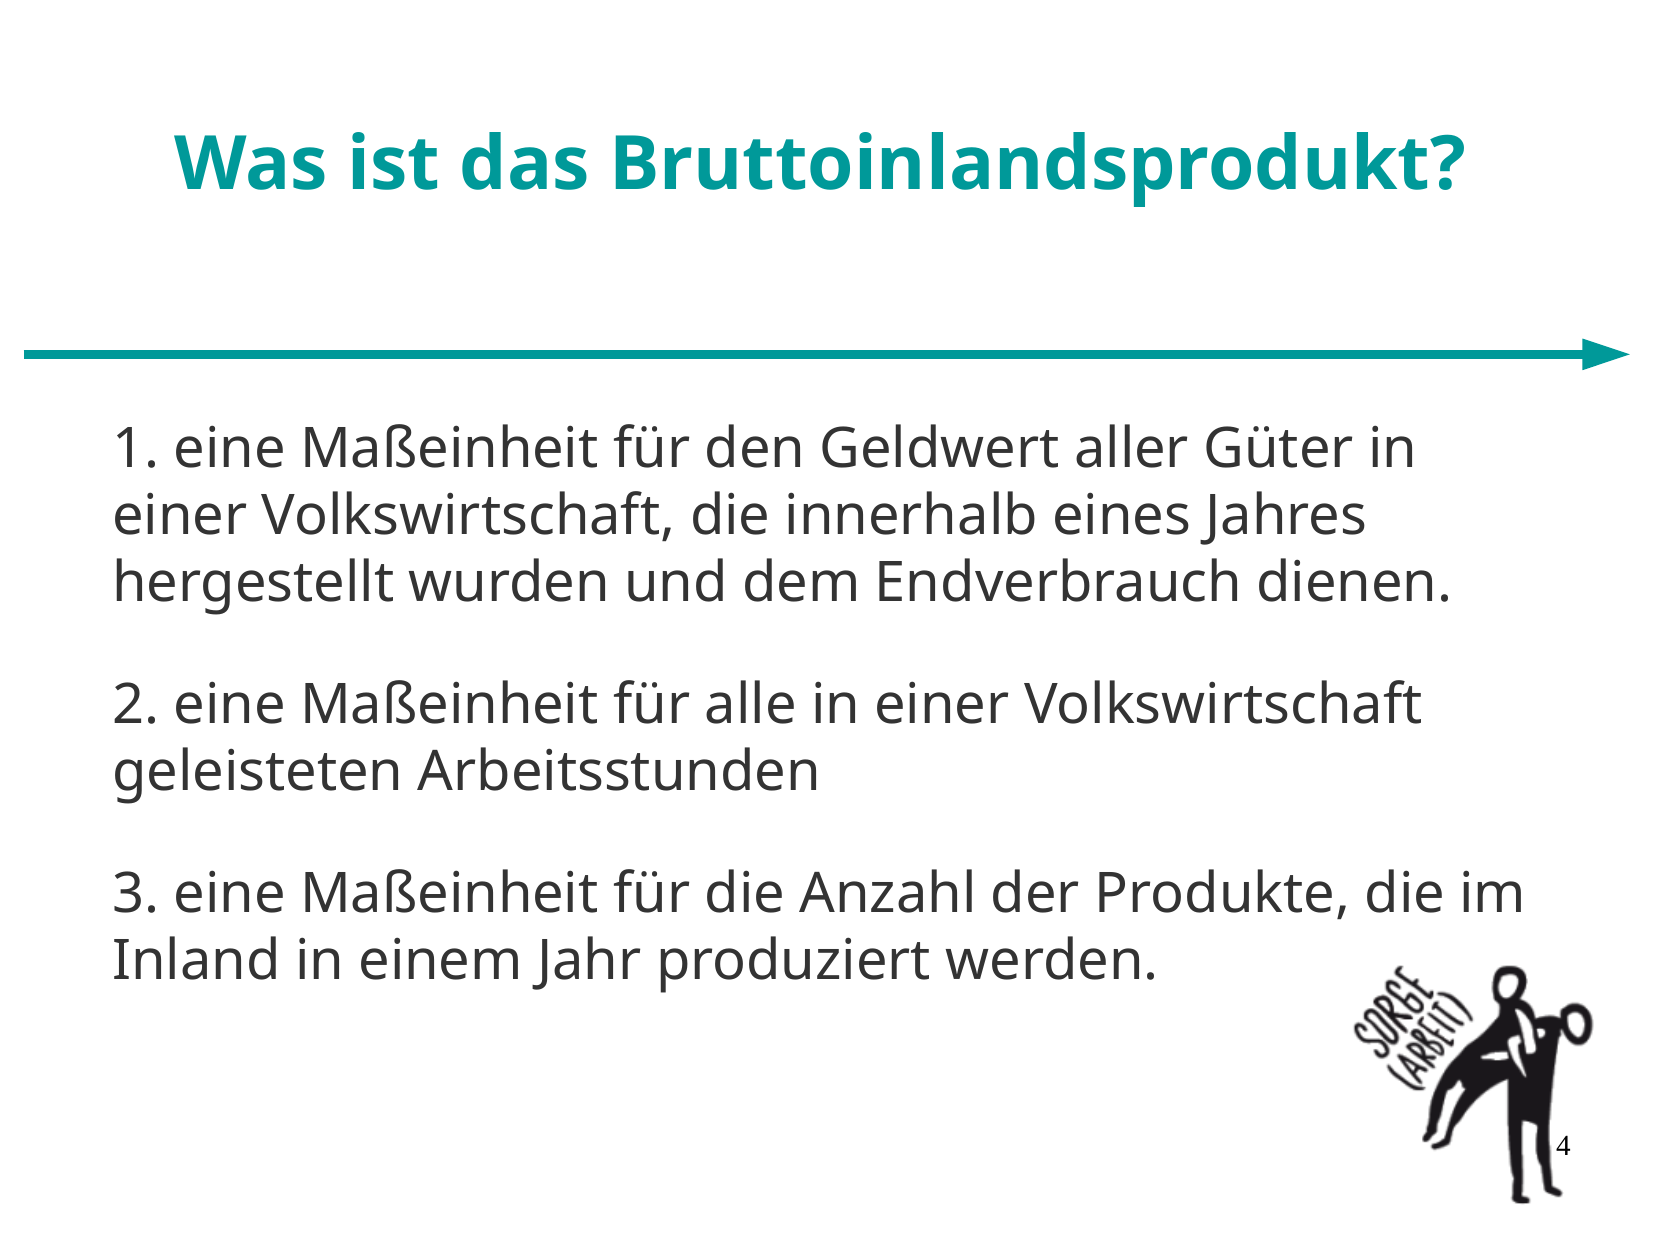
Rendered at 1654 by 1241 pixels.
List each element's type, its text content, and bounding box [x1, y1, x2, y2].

list 1. eine Maßeinheit für den Geldwert aller Güter in einer Volkswirtschaft, die innerhalb eines Jahres hergestellt wurden und dem Endverbrauch dienen. 2. eine Maßeinheit für alle in einer Volkswirtschaft geleisteten Arbeitsstunden 3. eine Maßeinheit für die Anzahl der Produkte, die im Inland in einem Jahr produziert werden. [112, 410, 1536, 1097]
title Was ist das Bruttoinlandsprodukt? [35, 7, 1607, 308]
picture [1281, 897, 1654, 1224]
